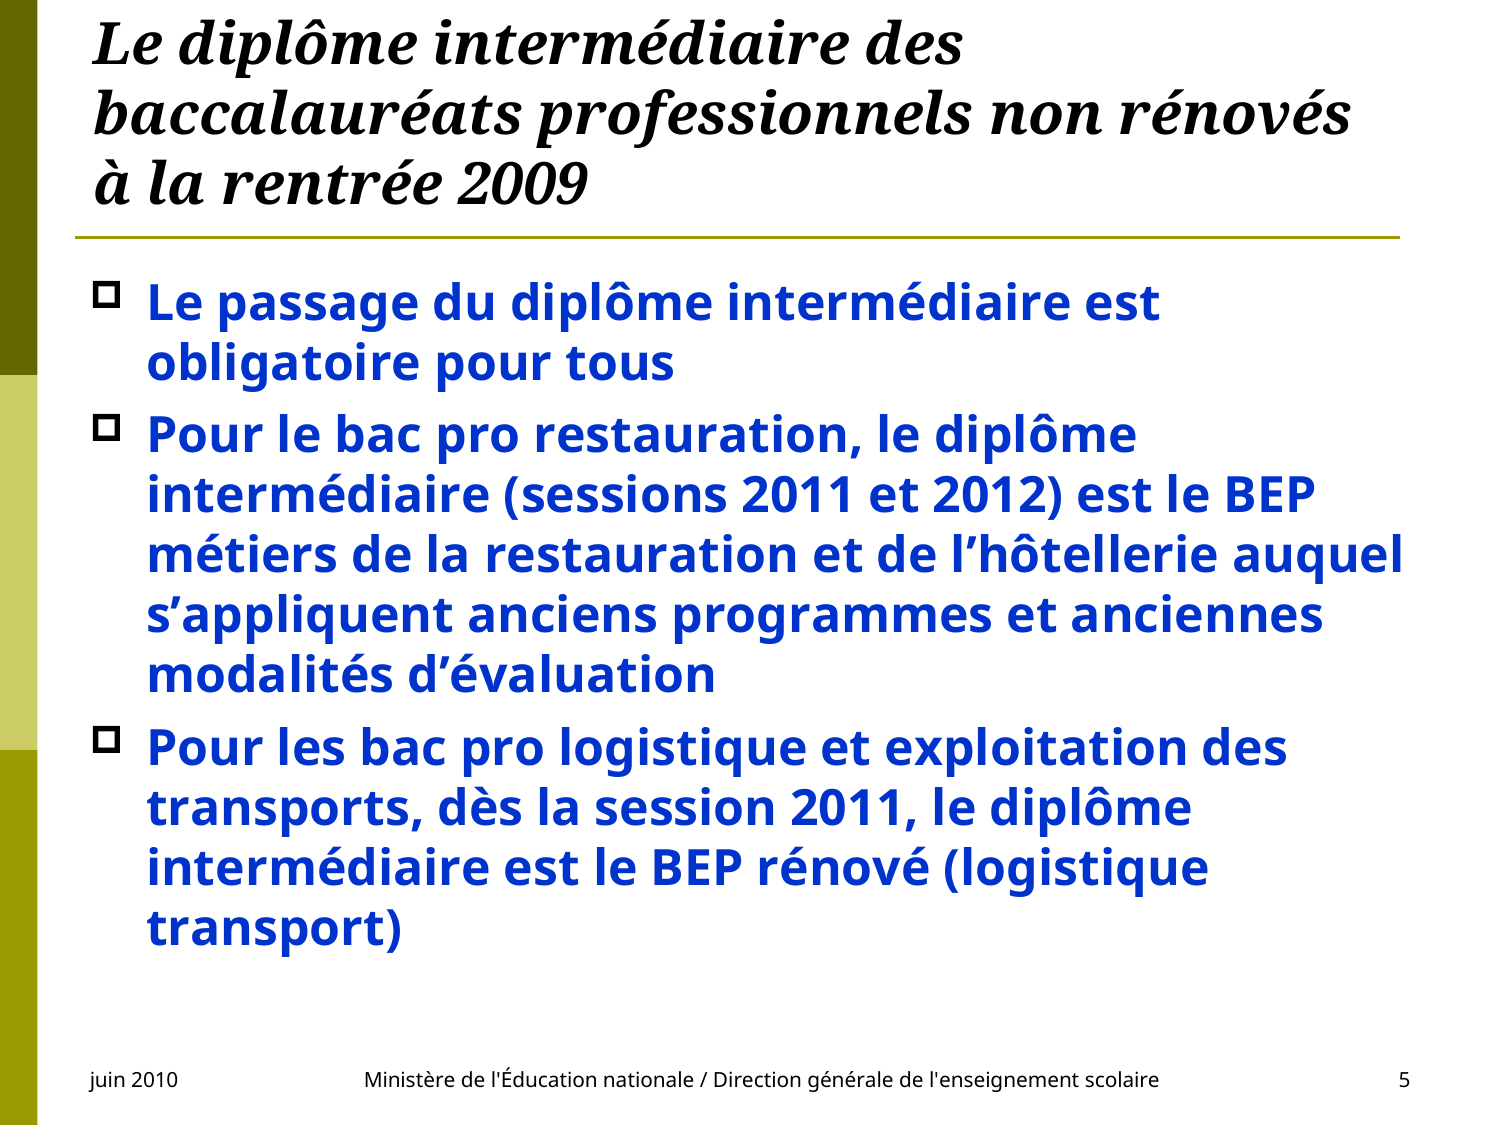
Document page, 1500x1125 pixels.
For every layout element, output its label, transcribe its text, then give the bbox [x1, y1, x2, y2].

title Le diplôme intermédiaire des baccalauréats professionnels non rénovés à la rentrée 2009 [78, 47, 1417, 224]
list Le passage du diplôme intermédiaire est obligatoire pour tous Pour le bac pro restauration, le diplôme intermédiaire (sessions 2011 et 2012) est le BEP métiers de la restauration et de l’hôtellerie auquel s’appliquent anciens programmes et anciennes modalités d’évaluation Pour les bac pro logistique et exploitation des transports, dès la session 2011, le diplôme intermédiaire est le BEP rénové (logistique transport) [75, 262, 1426, 1125]
